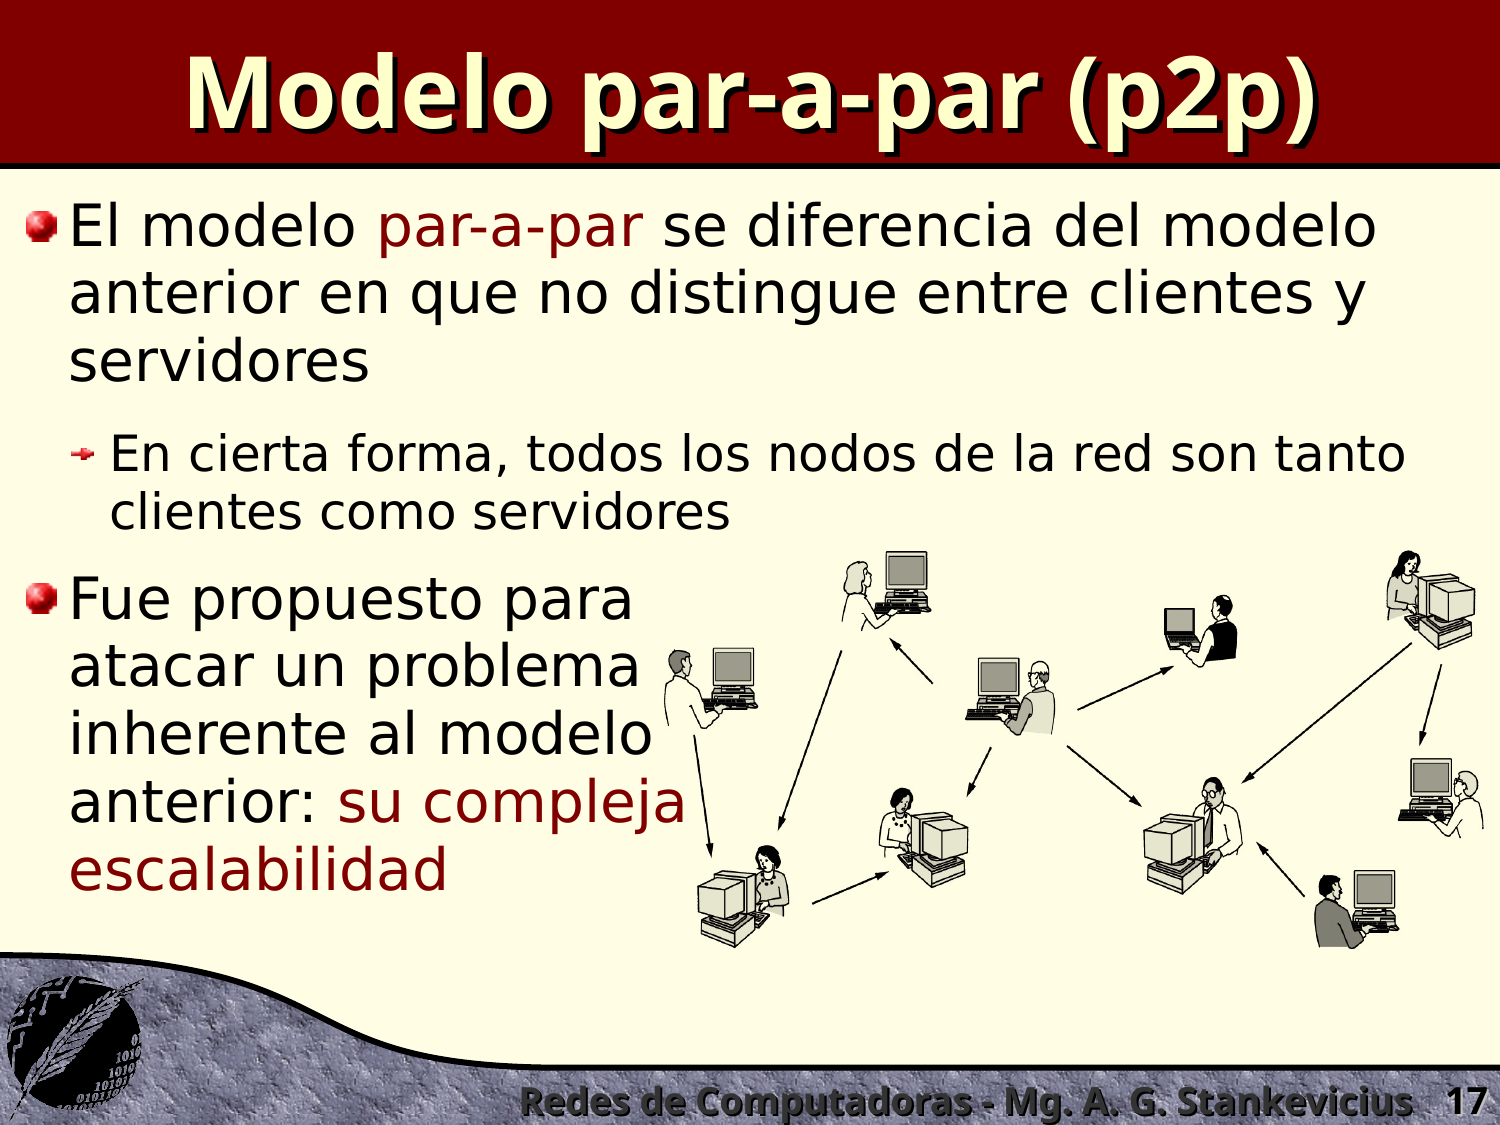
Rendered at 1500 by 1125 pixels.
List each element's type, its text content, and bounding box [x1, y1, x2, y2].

title Modelo par-a-par (p2p) [15, 5, 1485, 160]
picture [790, 1100, 795, 1110]
picture [1047, 1100, 1054, 1110]
list El modelo par-a-par se diferencia del modelo anterior en que no distingue entre clientes y servidores En cierta forma, todos los nodos de la red son tanto clientes como servidores Fue propuesto para atacar un problema inherente al modelo anterior: su compleja escalabilidad [11, 192, 1486, 921]
picture [0, 959, 1500, 1125]
picture [663, 549, 1485, 950]
